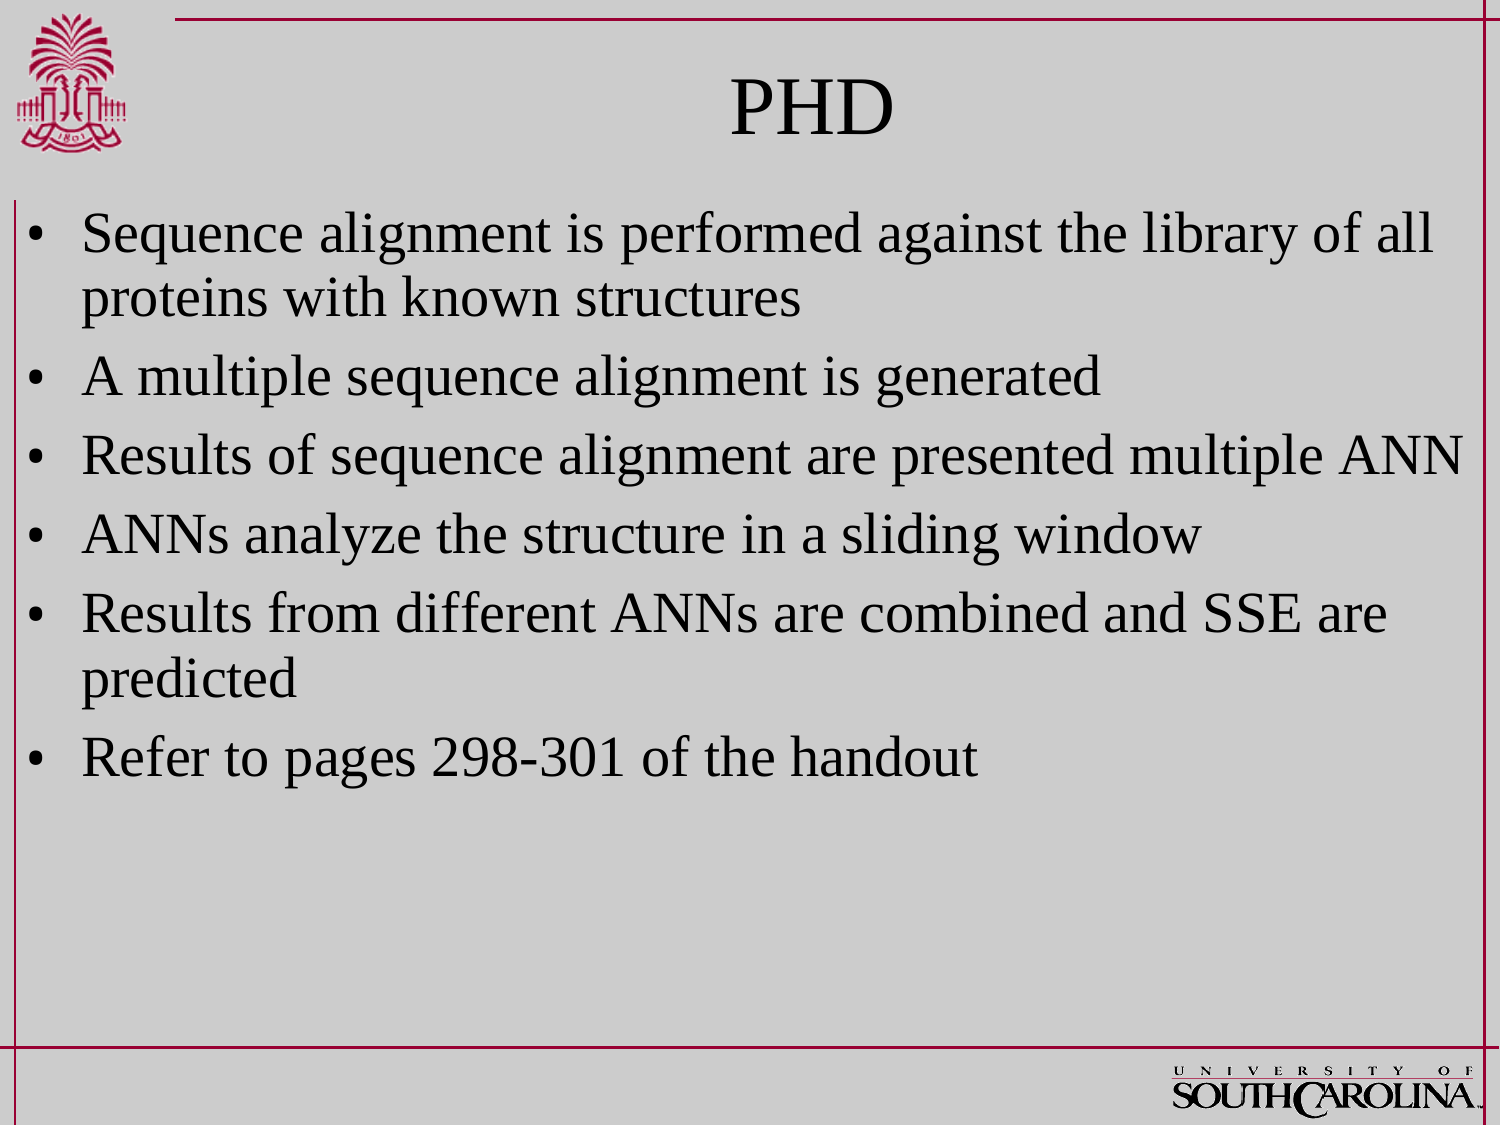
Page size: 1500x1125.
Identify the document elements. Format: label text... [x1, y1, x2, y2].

list Sequence alignment is performed against the library of all proteins with known structures A multiple sequence alignment is generated Results of sequence alignment are presented multiple ANN ANNs analyze the structure in a sliding window Results from different ANNs are combined and SSE are predicted Refer to pages 298-301 of the handout [24, 200, 1476, 998]
picture [1162, 1049, 1483, 1125]
picture [12, 12, 131, 155]
title PHD [174, 32, 1450, 181]
